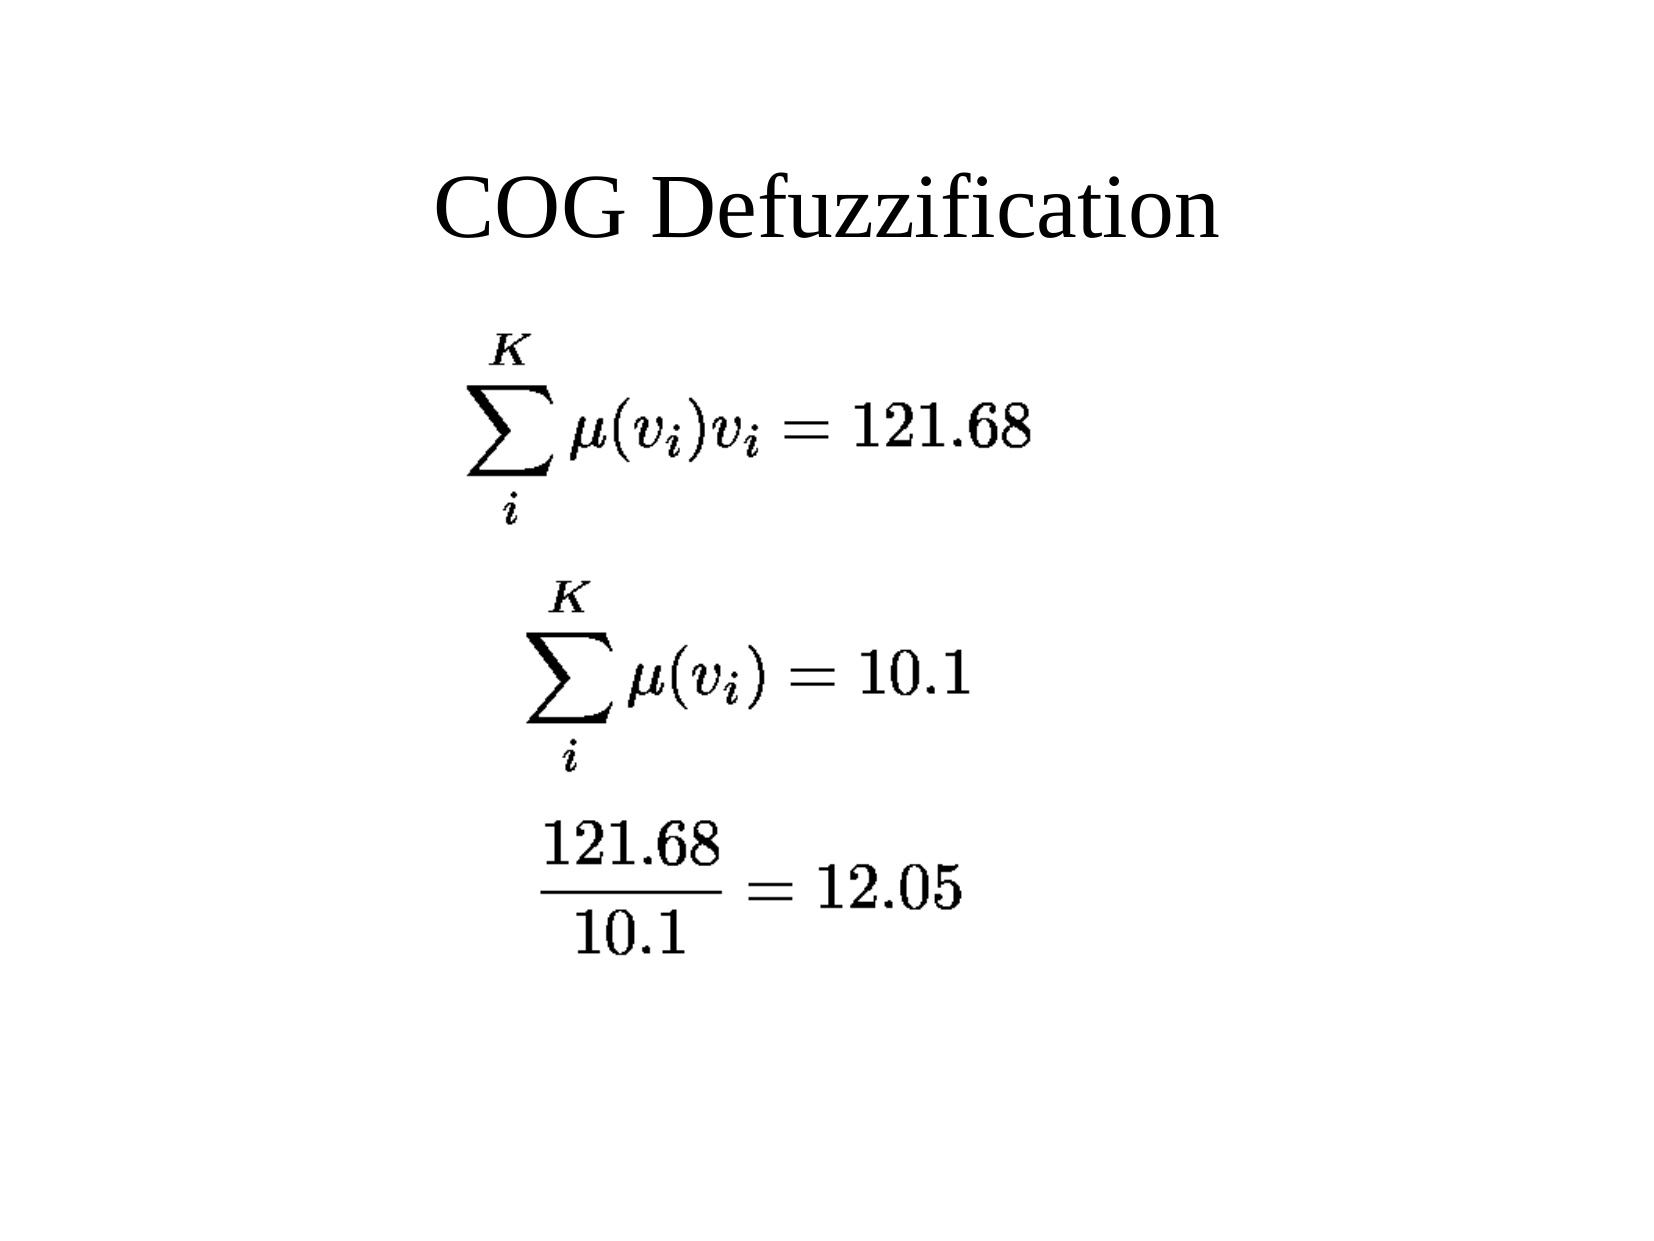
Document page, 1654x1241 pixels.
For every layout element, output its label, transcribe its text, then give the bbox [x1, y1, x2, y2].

chart [450, 312, 1057, 974]
title COG Defuzzification [121, 102, 1534, 311]
